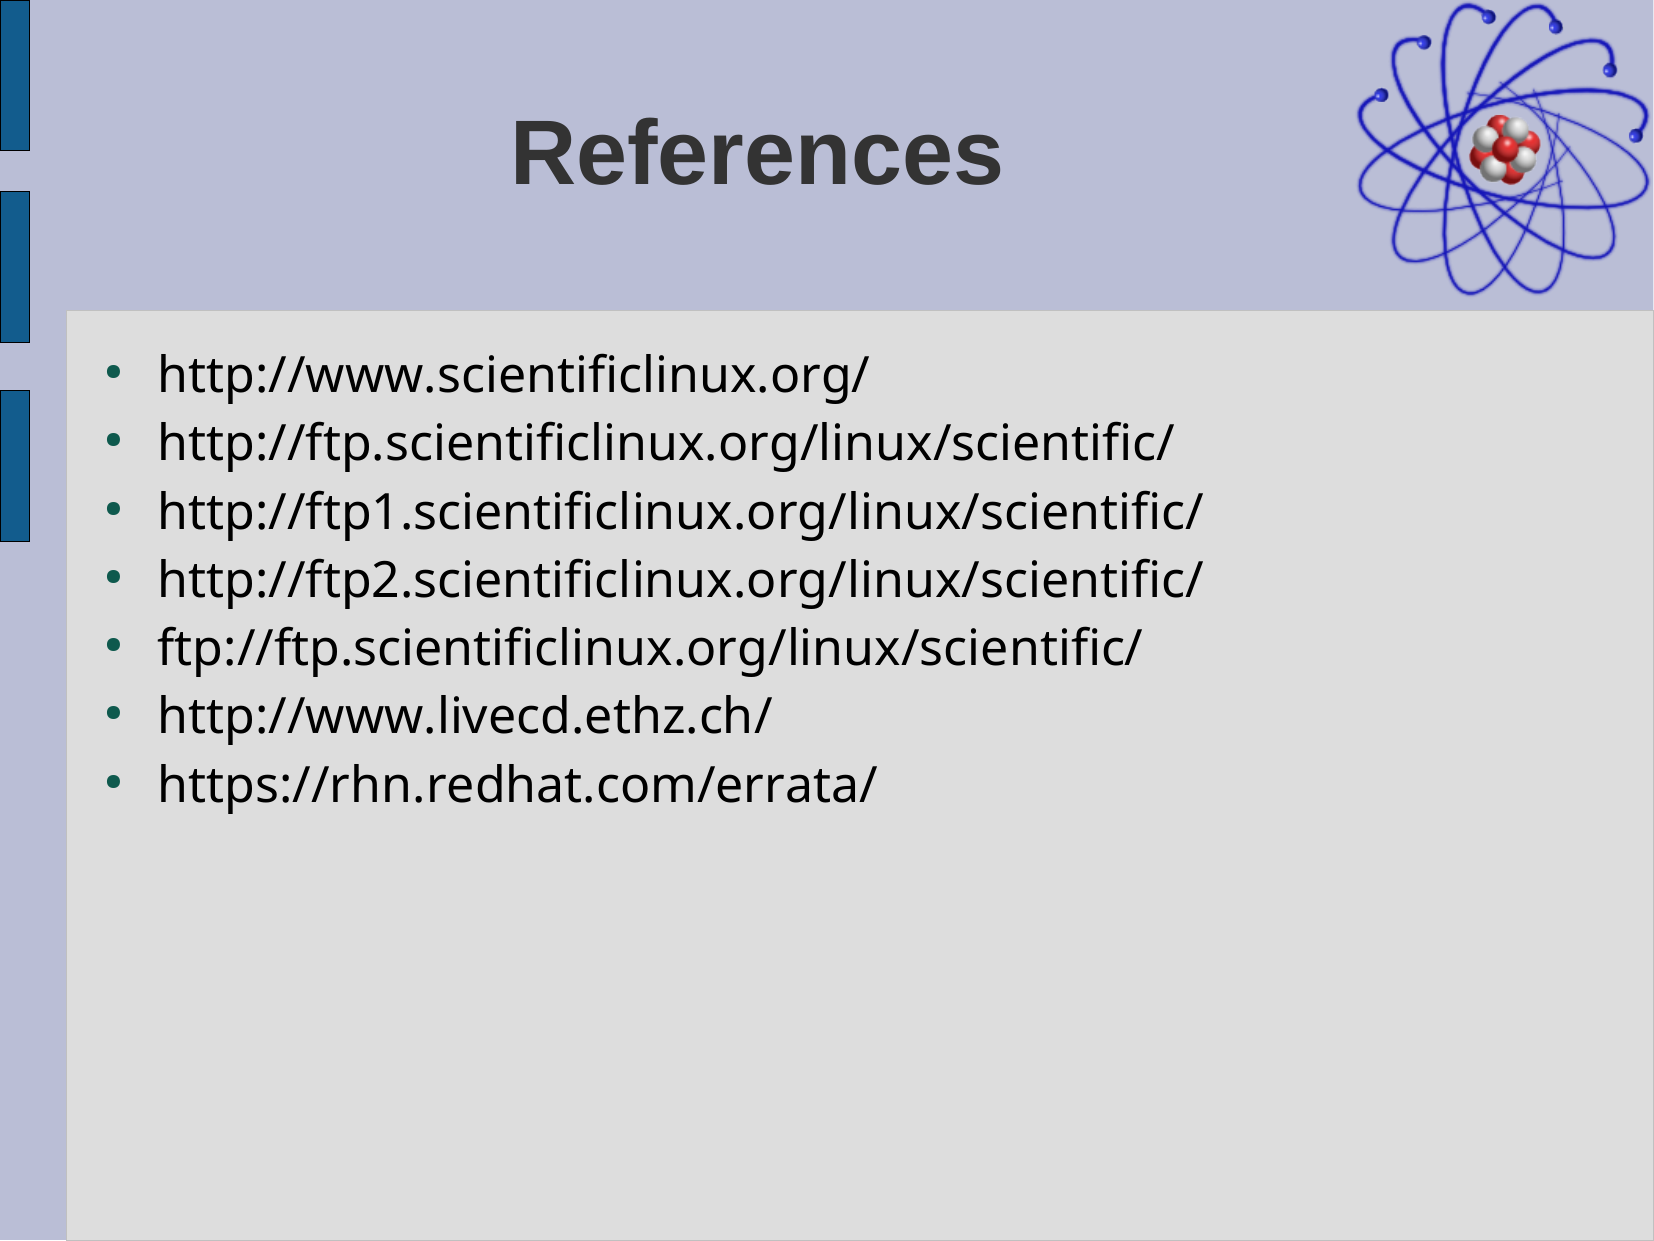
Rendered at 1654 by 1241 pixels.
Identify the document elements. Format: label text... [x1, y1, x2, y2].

picture [1353, 0, 1654, 301]
list http://www.scientificlinux.org/ http://ftp.scientificlinux.org/linux/scientific/ http://ftp1.scientificlinux.org/linux/scientific/ http://ftp2.scientificlinux.org/linux/scientific/ ftp://ftp.scientificlinux.org/linux/scientific/ http://www.livecd.ethz.ch/ https://rhn.redhat.com/errata/ [86, 339, 1576, 901]
title References [82, 49, 1353, 257]
